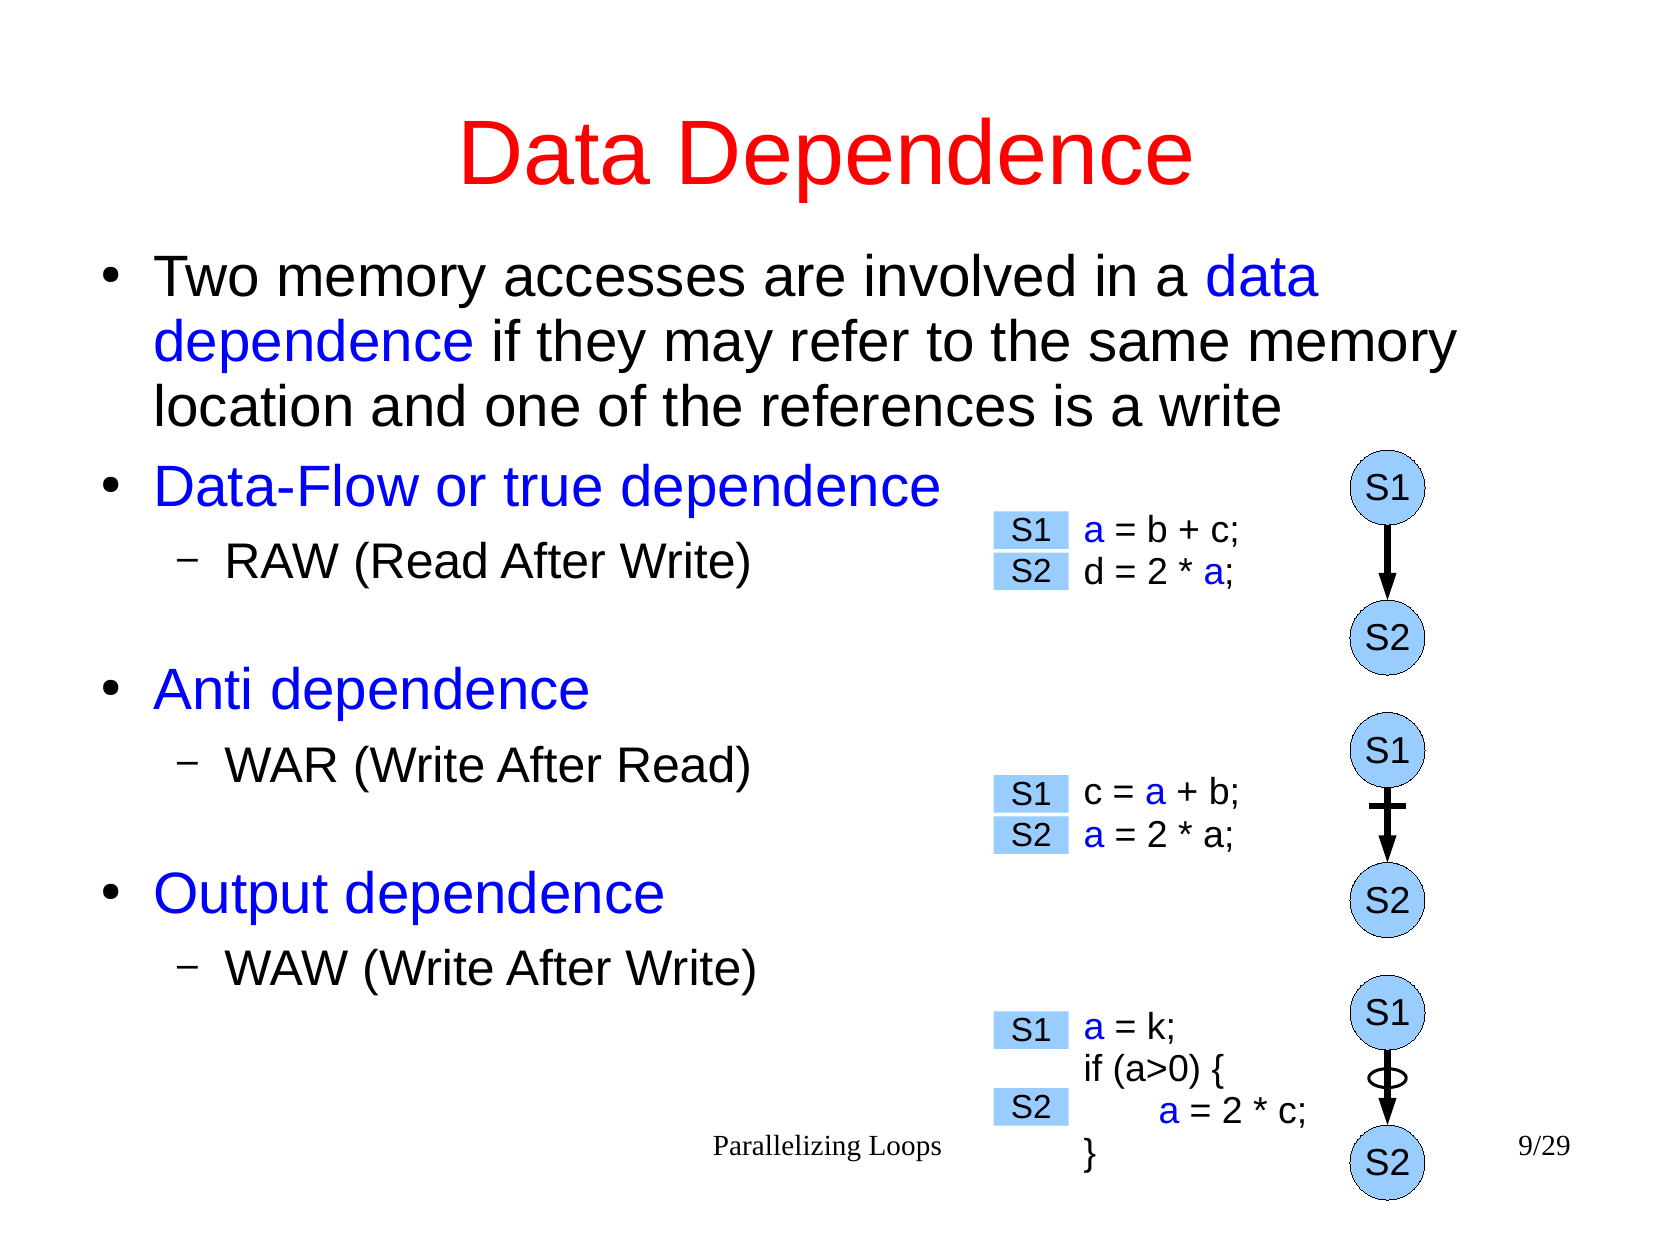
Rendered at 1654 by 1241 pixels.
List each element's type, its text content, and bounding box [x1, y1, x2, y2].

text_box S1 [1350, 450, 1426, 525]
text_box S2 [1349, 600, 1425, 676]
text_box S1 [993, 1011, 1069, 1049]
text_box a = b + c; d = 2 * a; [1068, 501, 1276, 601]
text_box S1 [993, 775, 1069, 813]
text_box S2 [993, 816, 1069, 854]
text_box a = k; if (a>0) { a = 2 * c; } [1068, 998, 1332, 1182]
title Data Dependence [82, 49, 1571, 243]
text_box S1 [1350, 712, 1426, 788]
text_box S2 [993, 1088, 1069, 1126]
text_box S2 [1349, 1125, 1425, 1201]
text_box S1 [1350, 975, 1426, 1050]
list Two memory accesses are involved in a data dependence if they may refer to the same memory location and one of the references is a write Data-Flow or true dependence RAW (Read After Write) Anti dependence WAR (Write After Read) Output dependence WAW (Write After Write) [82, 243, 1571, 1001]
text_box S1 [993, 511, 1069, 549]
text_box c = a + b; a = 2 * a; [1068, 763, 1257, 863]
text_box S2 [993, 552, 1069, 591]
text_box S2 [1349, 862, 1425, 938]
